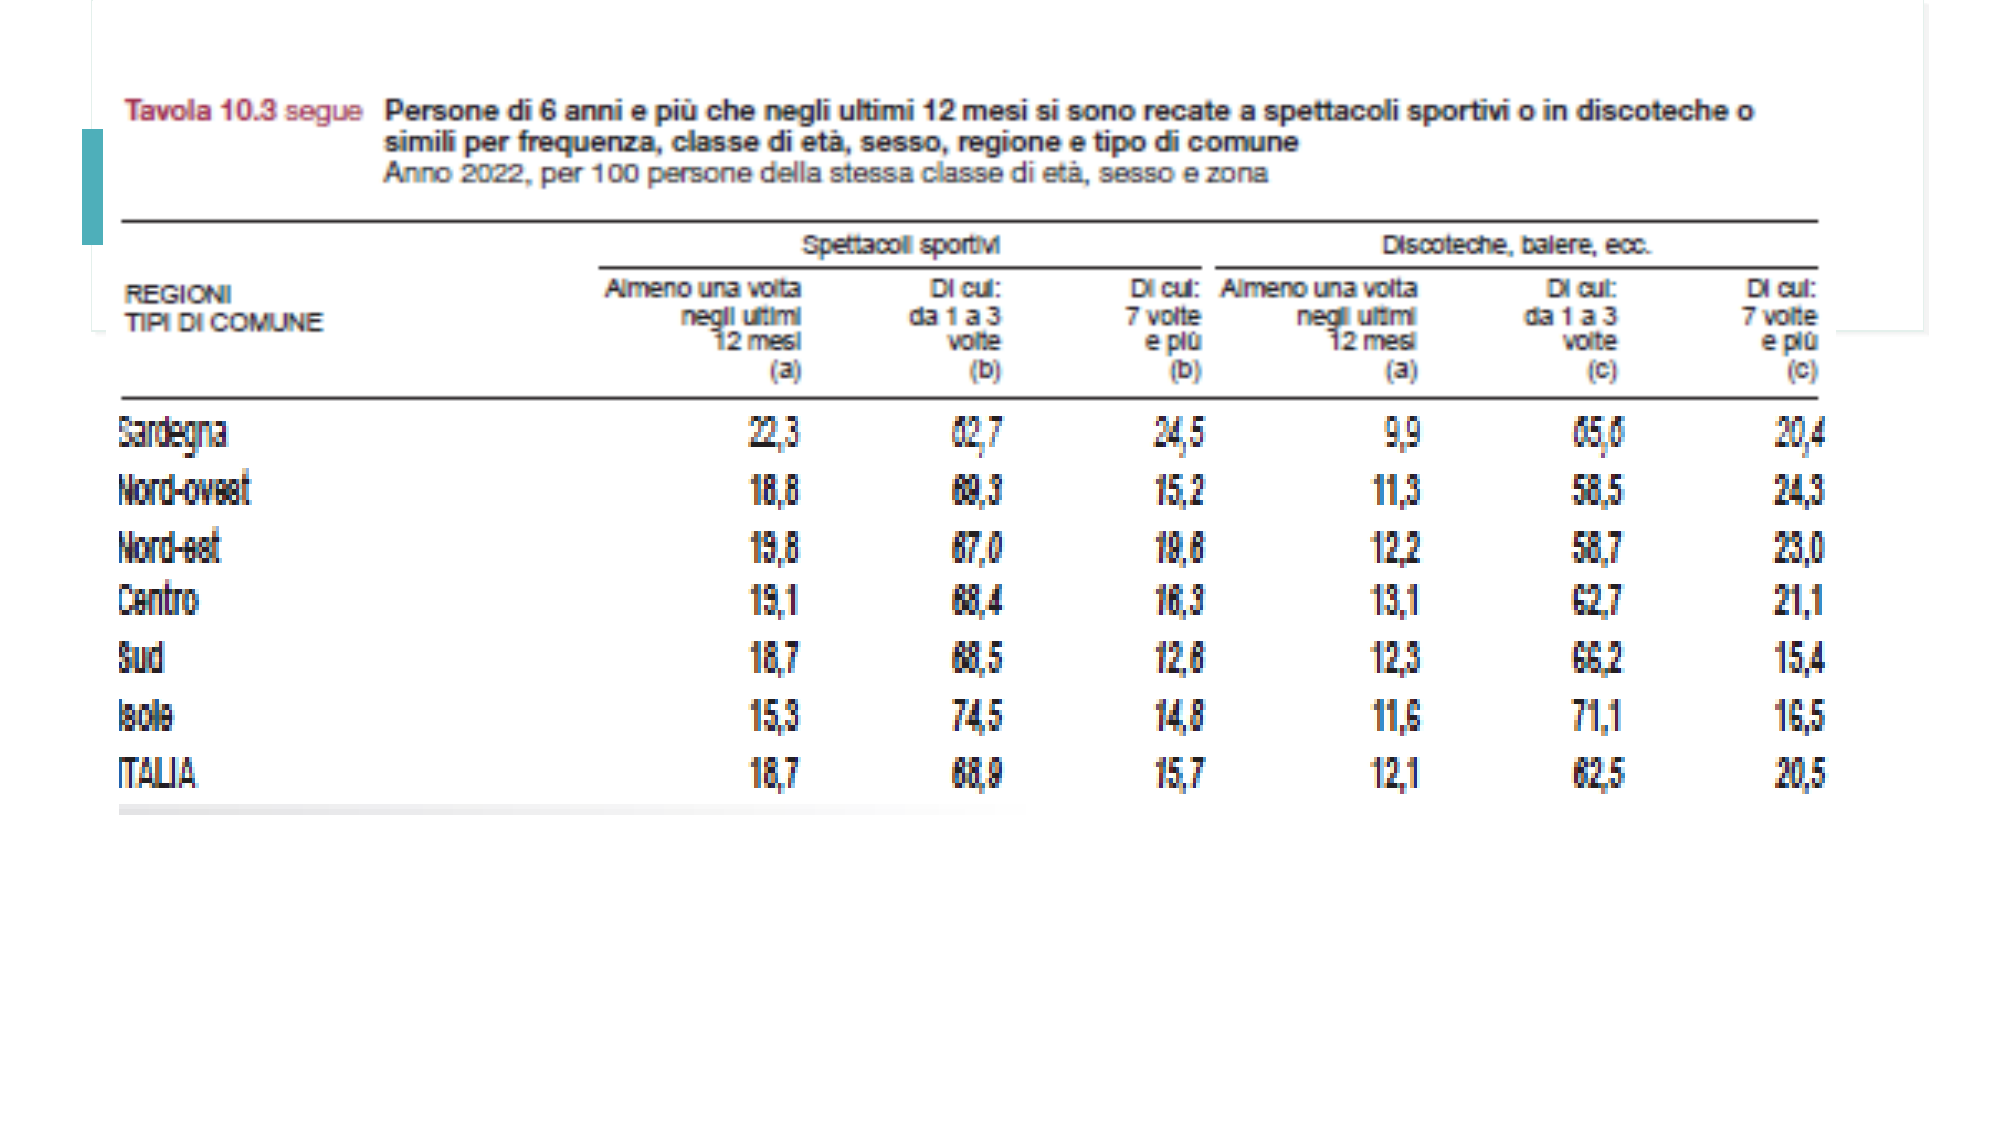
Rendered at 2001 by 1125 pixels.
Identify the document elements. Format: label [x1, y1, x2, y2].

picture [106, 47, 1836, 815]
